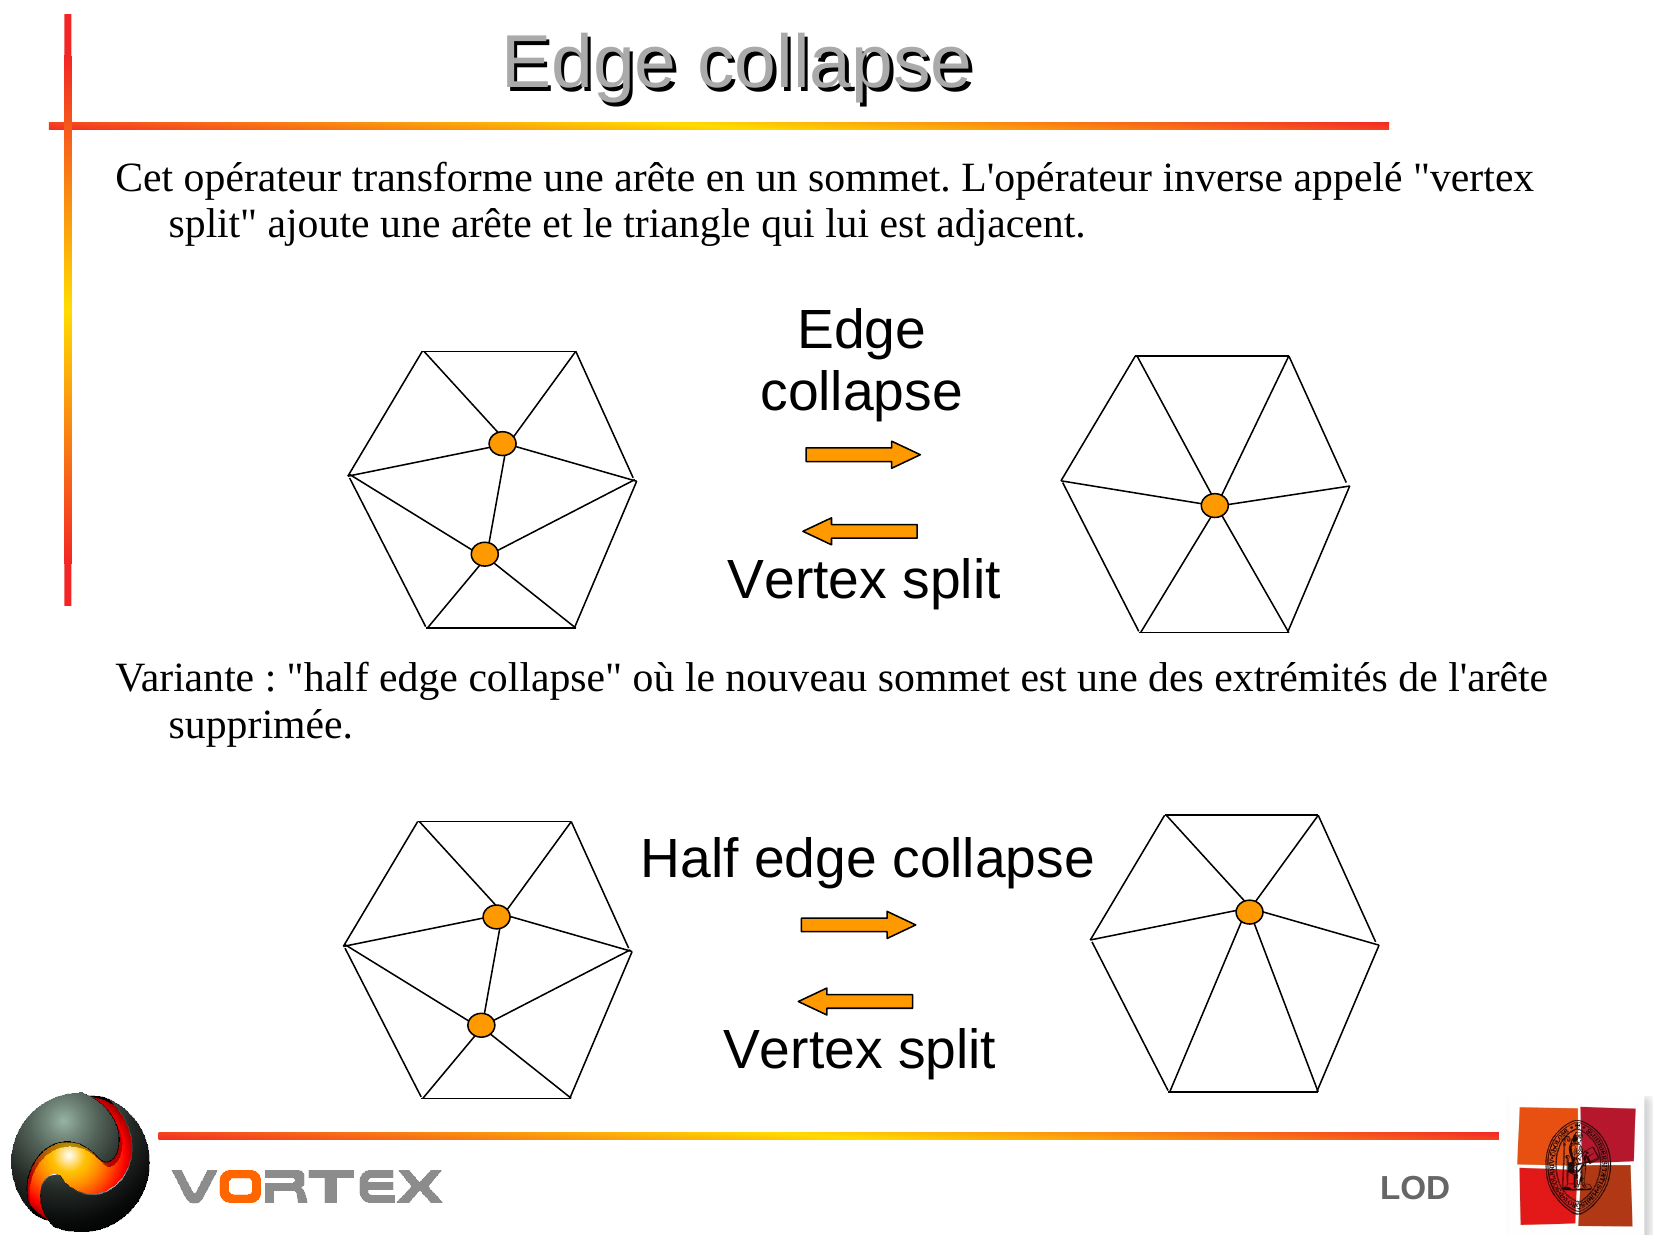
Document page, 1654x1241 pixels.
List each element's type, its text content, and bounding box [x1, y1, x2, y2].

text_box [471, 542, 499, 567]
text_box [1201, 493, 1229, 518]
text_box [798, 988, 913, 1011]
title Edge collapse [82, 4, 1392, 120]
text_box [489, 431, 517, 456]
list Cet opérateur transforme une arête en un sommet. L'opérateur inverse appelé "vertex split" ajoute une arête et le triangle qui lui est adjacent. Variante : "half edge collapse" où le nouveau sommet est une des extrémités de l'arête supprimée. [97, 153, 1571, 1109]
text_box [801, 911, 916, 939]
picture [11, 1092, 443, 1232]
text_box [483, 905, 511, 929]
text_box [1236, 900, 1264, 925]
text_box [467, 1013, 495, 1038]
text_box [802, 517, 918, 540]
picture [1505, 1096, 1653, 1235]
text_box Half edge collapse [624, 820, 1113, 903]
text_box Vertex split [682, 1011, 1038, 1094]
text_box Vertex split [687, 540, 1042, 624]
text_box Edge collapse [684, 290, 1040, 431]
text_box [806, 441, 921, 469]
